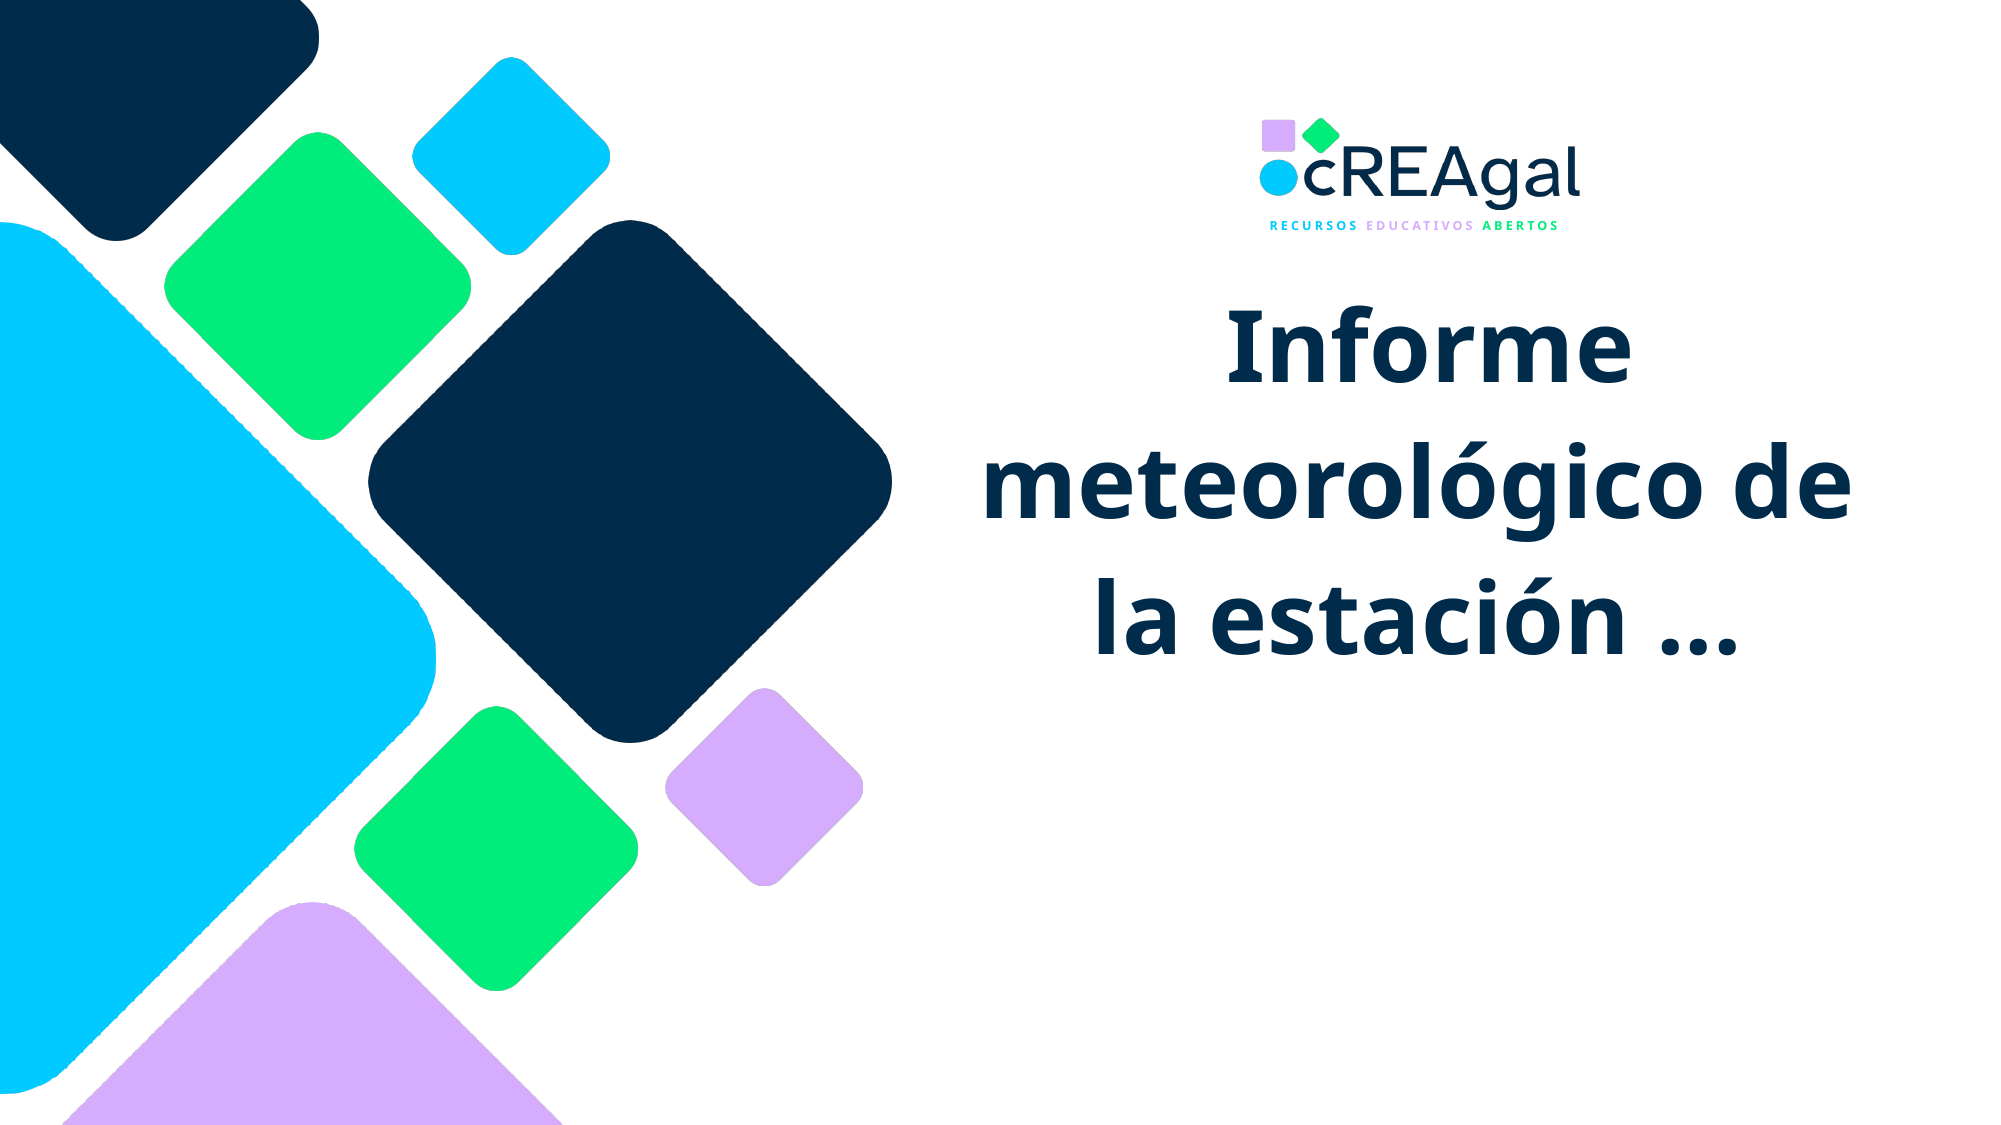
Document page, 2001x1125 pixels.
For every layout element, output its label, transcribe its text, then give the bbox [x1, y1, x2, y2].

title Informe meteorológico de la estación ... [974, 293, 1861, 666]
picture [515, 57, 610, 149]
picture [1259, 118, 1580, 210]
picture [0, 0, 892, 1125]
